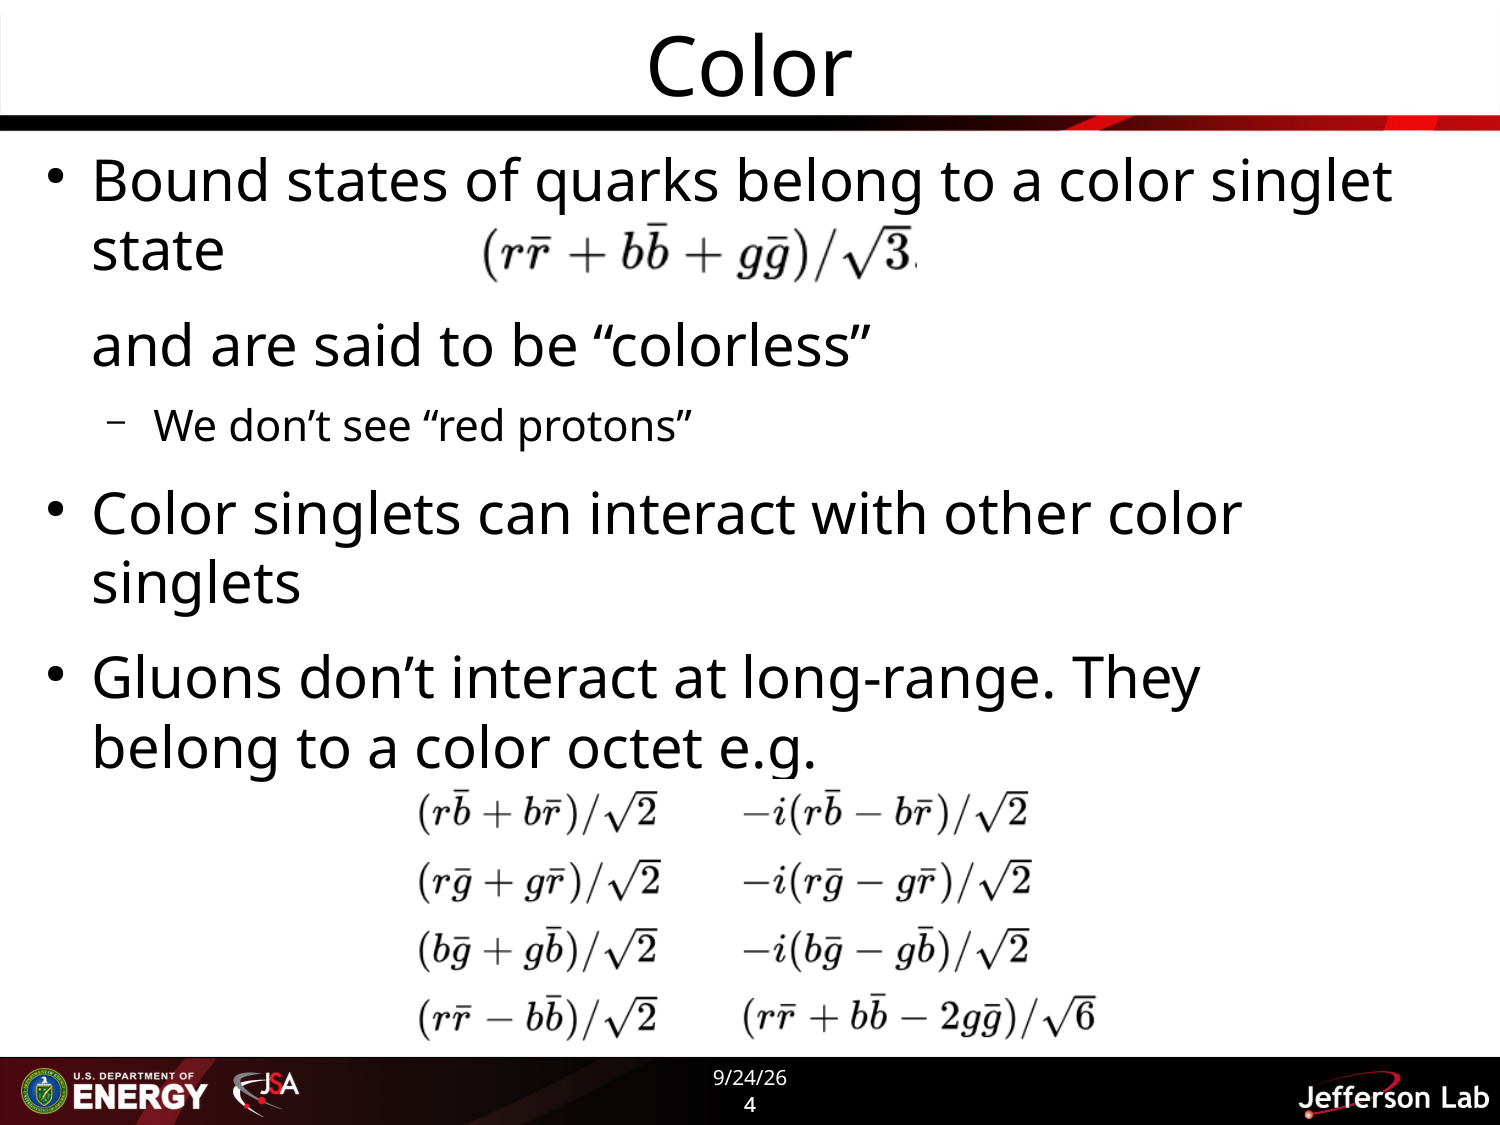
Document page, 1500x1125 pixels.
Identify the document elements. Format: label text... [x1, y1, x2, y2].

slide_number 4/11/19 [575, 1048, 925, 1090]
list Bound states of quarks belong to a color singlet state and are said to be “colorless” We don’t see “red protons” Color singlets can interact with other color singlets Gluons don’t interact at long-range. They belong to a color octet e.g. [30, 143, 1396, 781]
picture [0, 0, 1500, 1125]
title Color [75, 33, 1425, 93]
slide_number <number> [575, 1090, 925, 1122]
